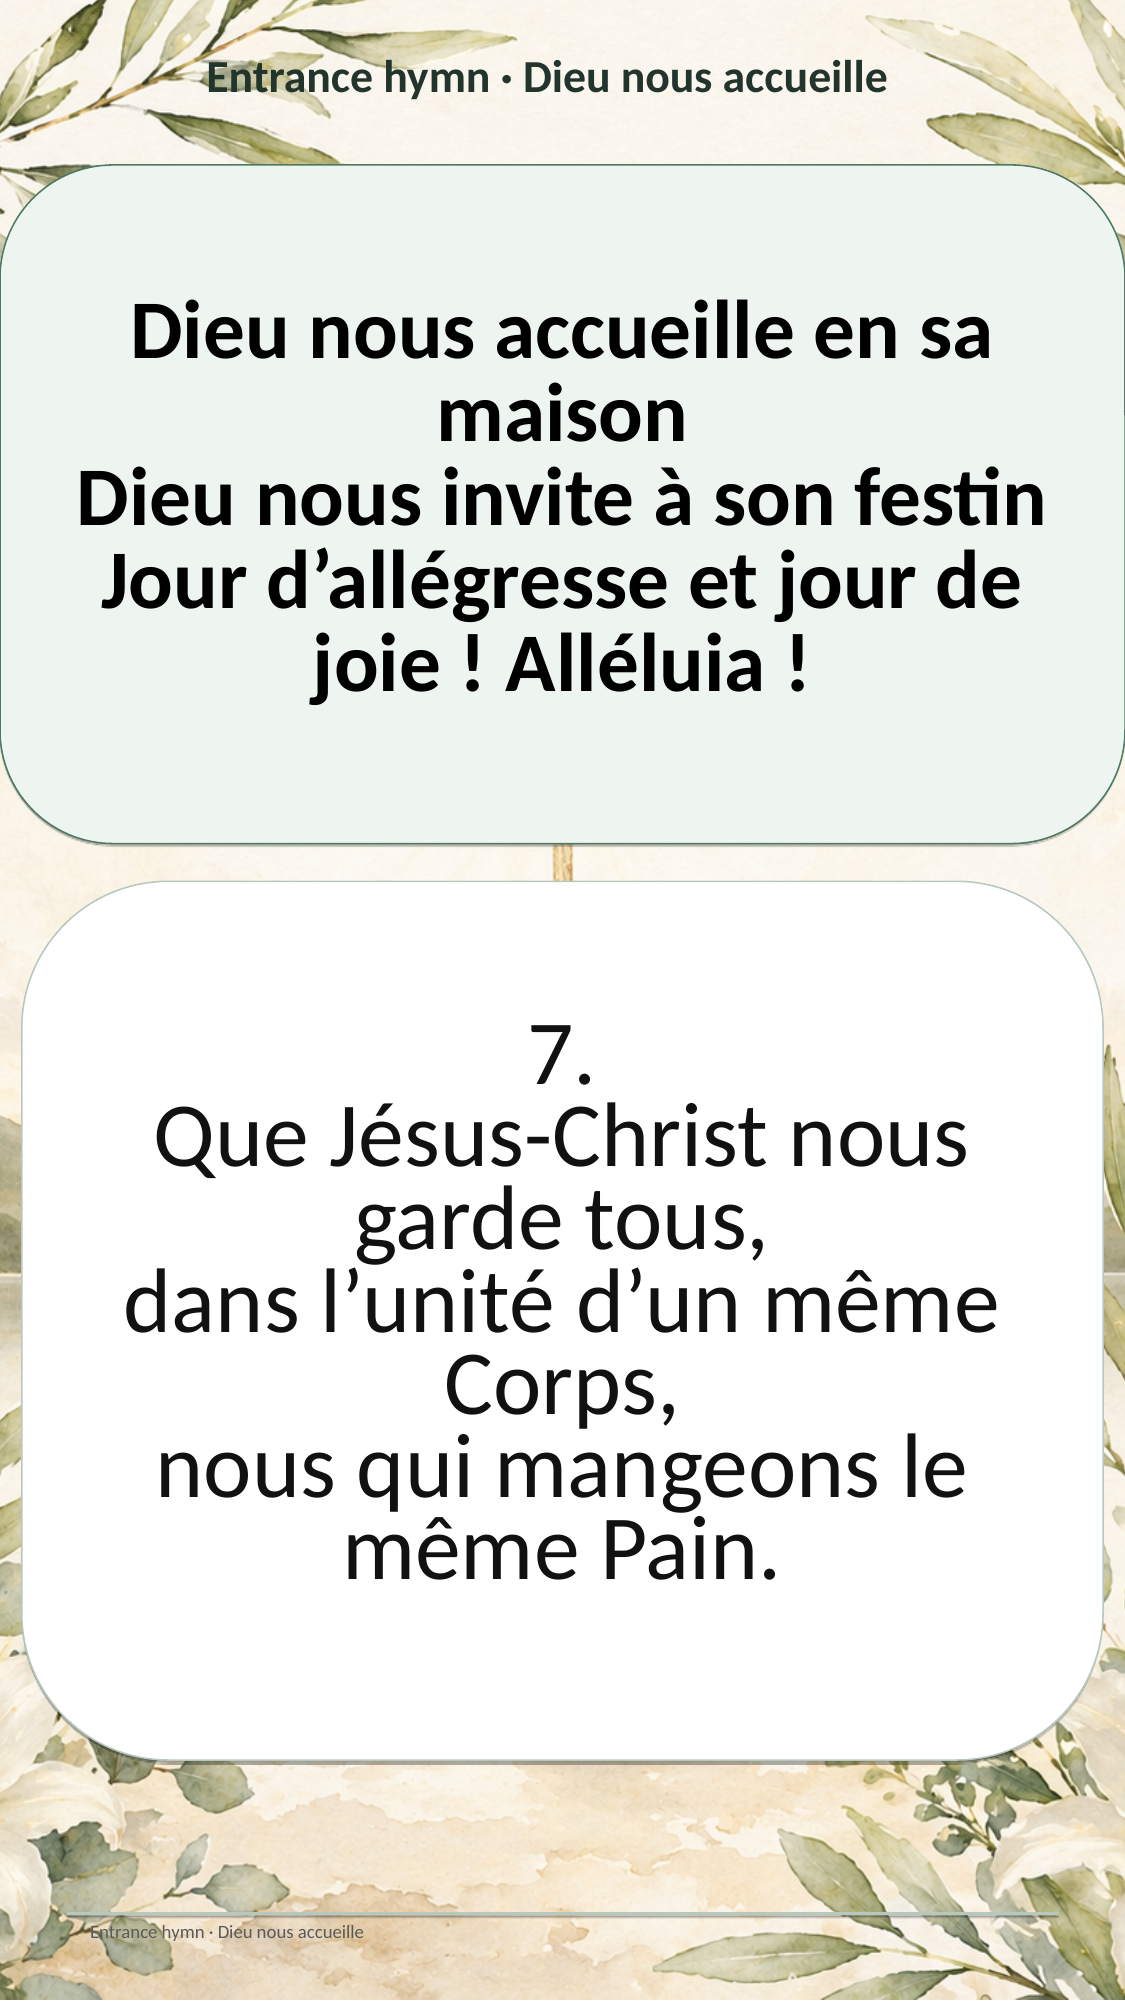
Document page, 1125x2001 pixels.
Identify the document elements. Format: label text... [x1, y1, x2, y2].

picture [0, 0, 1125, 263]
text_box [21, 881, 1104, 1761]
text_box Entrance hymn · Dieu nous accueille [67, 51, 1028, 122]
text_box 7. Que Jésus-Christ nous garde tous, dans l’unité d’un même Corps, nous qui mangeons le même Pain. [67, 939, 1058, 1676]
text_box Entrance hymn · Dieu nous accueille [75, 1916, 736, 1955]
text_box Dieu nous accueille en sa maison Dieu nous invite à son festin Jour d’allégresse et jour de joie ! Alléluia ! [0, 164, 1125, 844]
picture [0, 746, 1125, 2000]
